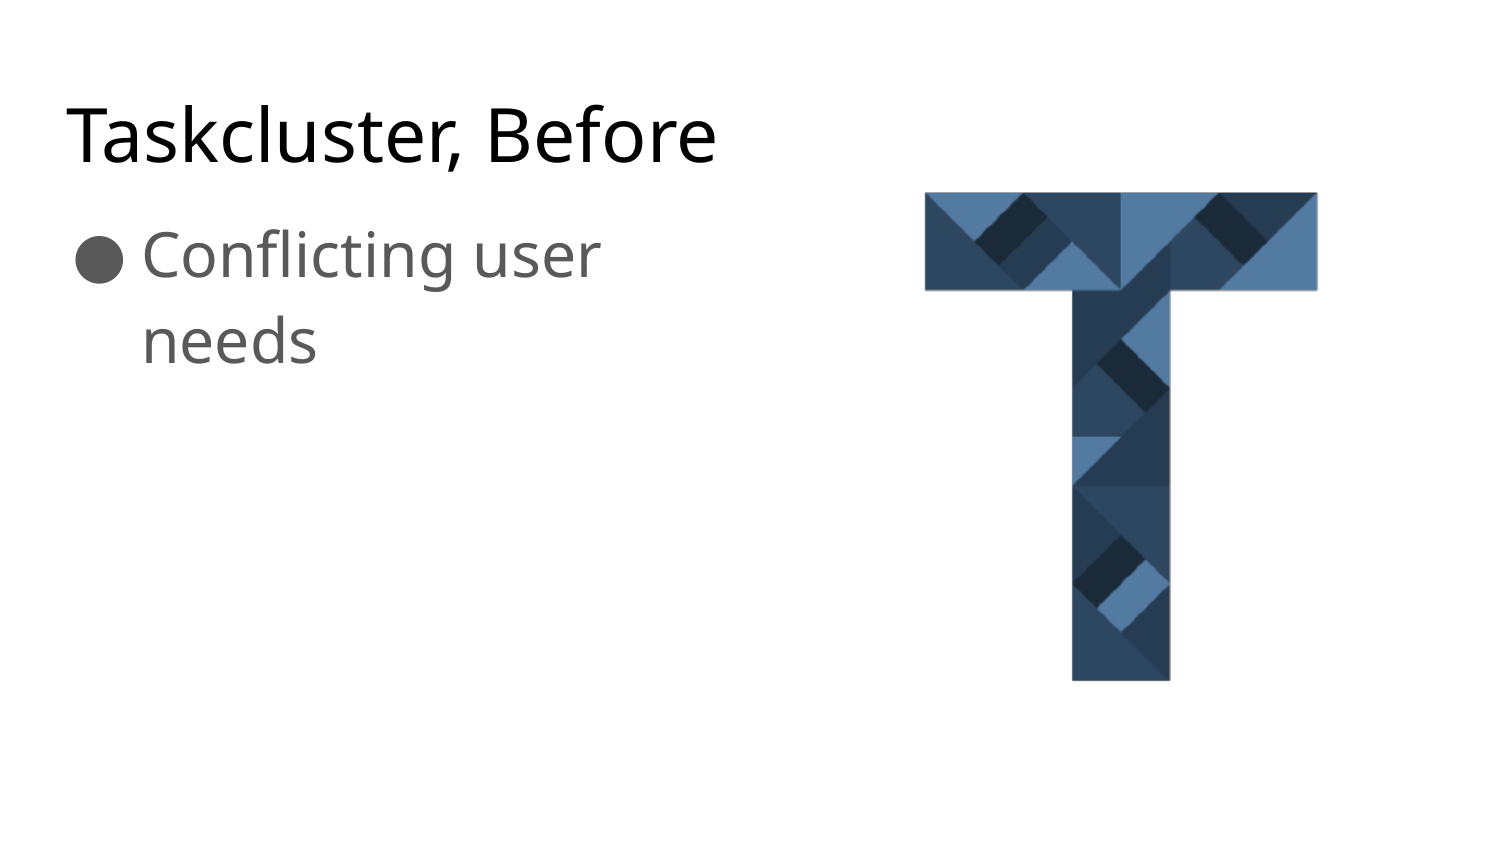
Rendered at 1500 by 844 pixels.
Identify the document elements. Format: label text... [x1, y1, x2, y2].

picture [808, 124, 1434, 750]
title Taskcluster, Before [51, 72, 1449, 167]
list Conflicting user needs [51, 189, 793, 750]
